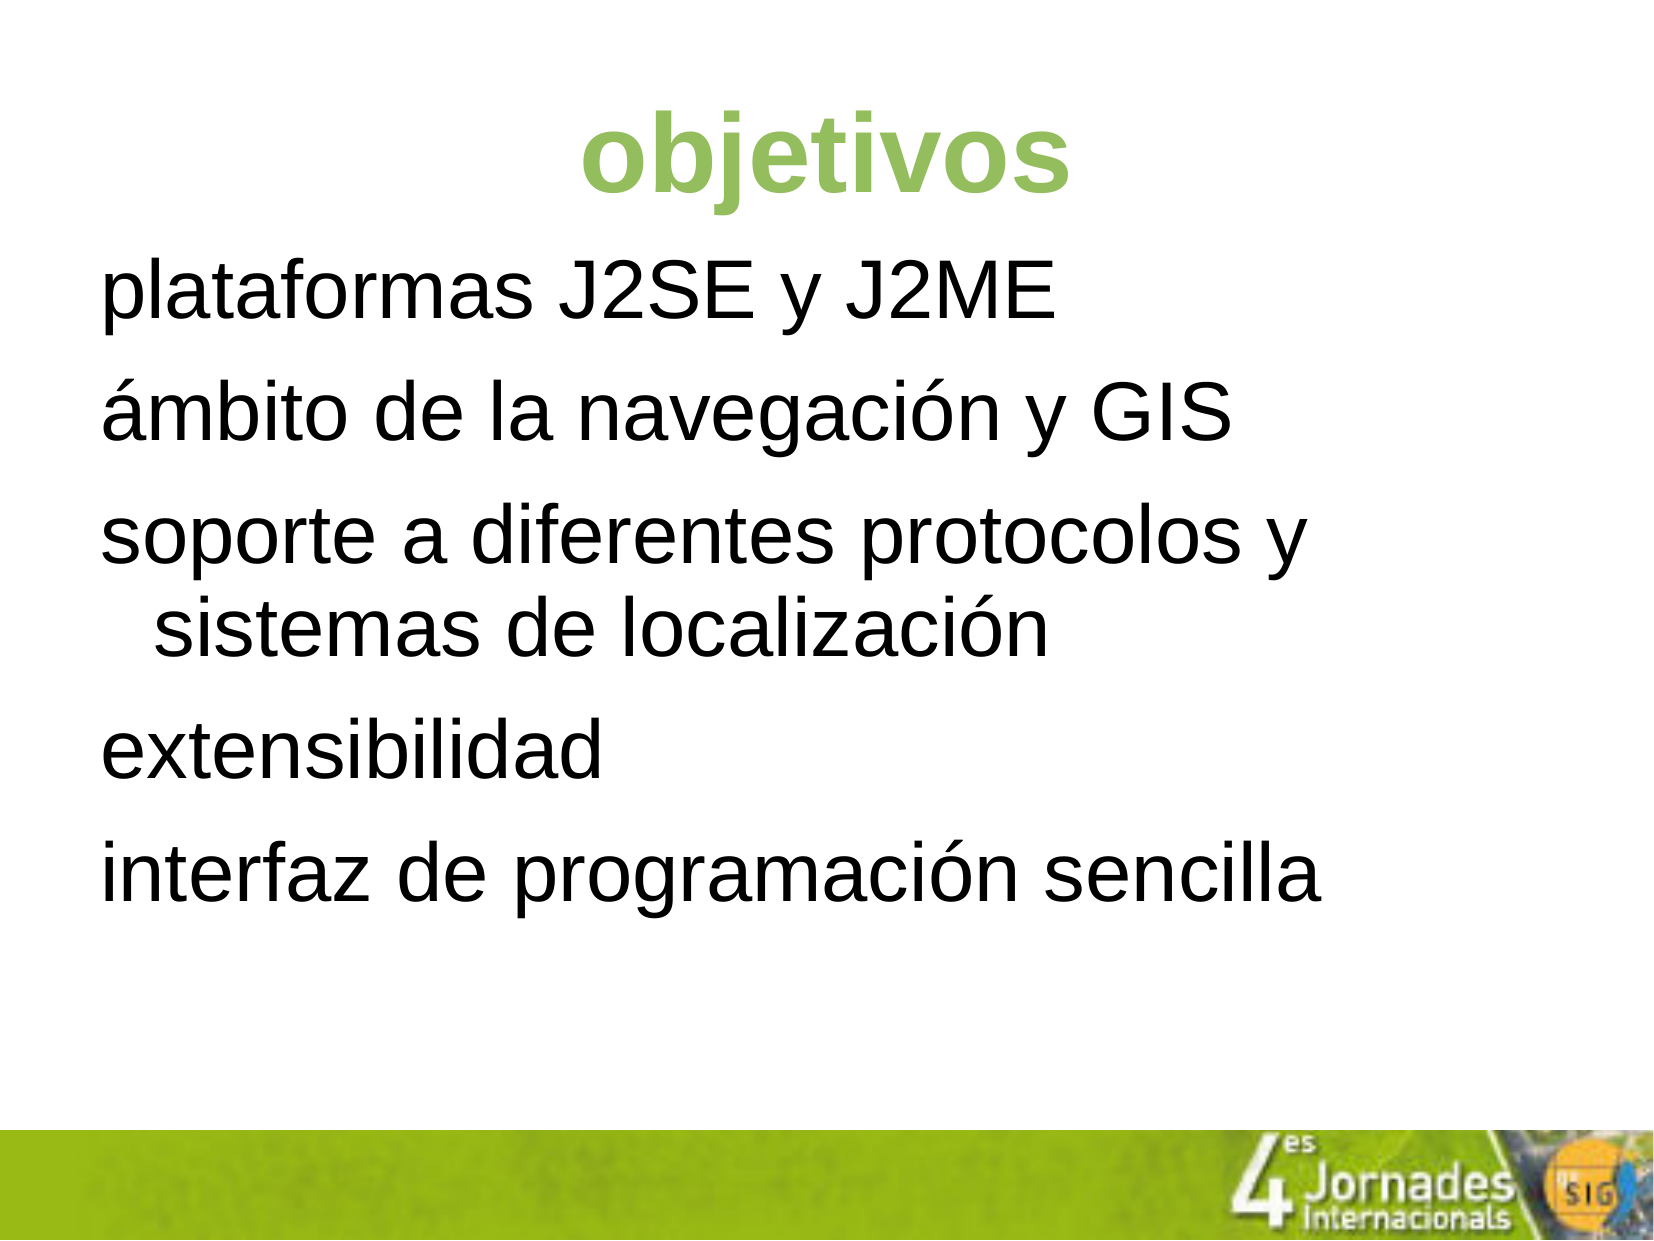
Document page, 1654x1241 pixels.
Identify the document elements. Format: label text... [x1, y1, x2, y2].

list plataformas J2SE y J2ME ámbito de la navegación y GIS soporte a diferentes protocolos y sistemas de localización extensibilidad interfaz de programación sencilla [82, 242, 1571, 1103]
picture [0, 1130, 1654, 1240]
title objetivos [82, 56, 1571, 242]
